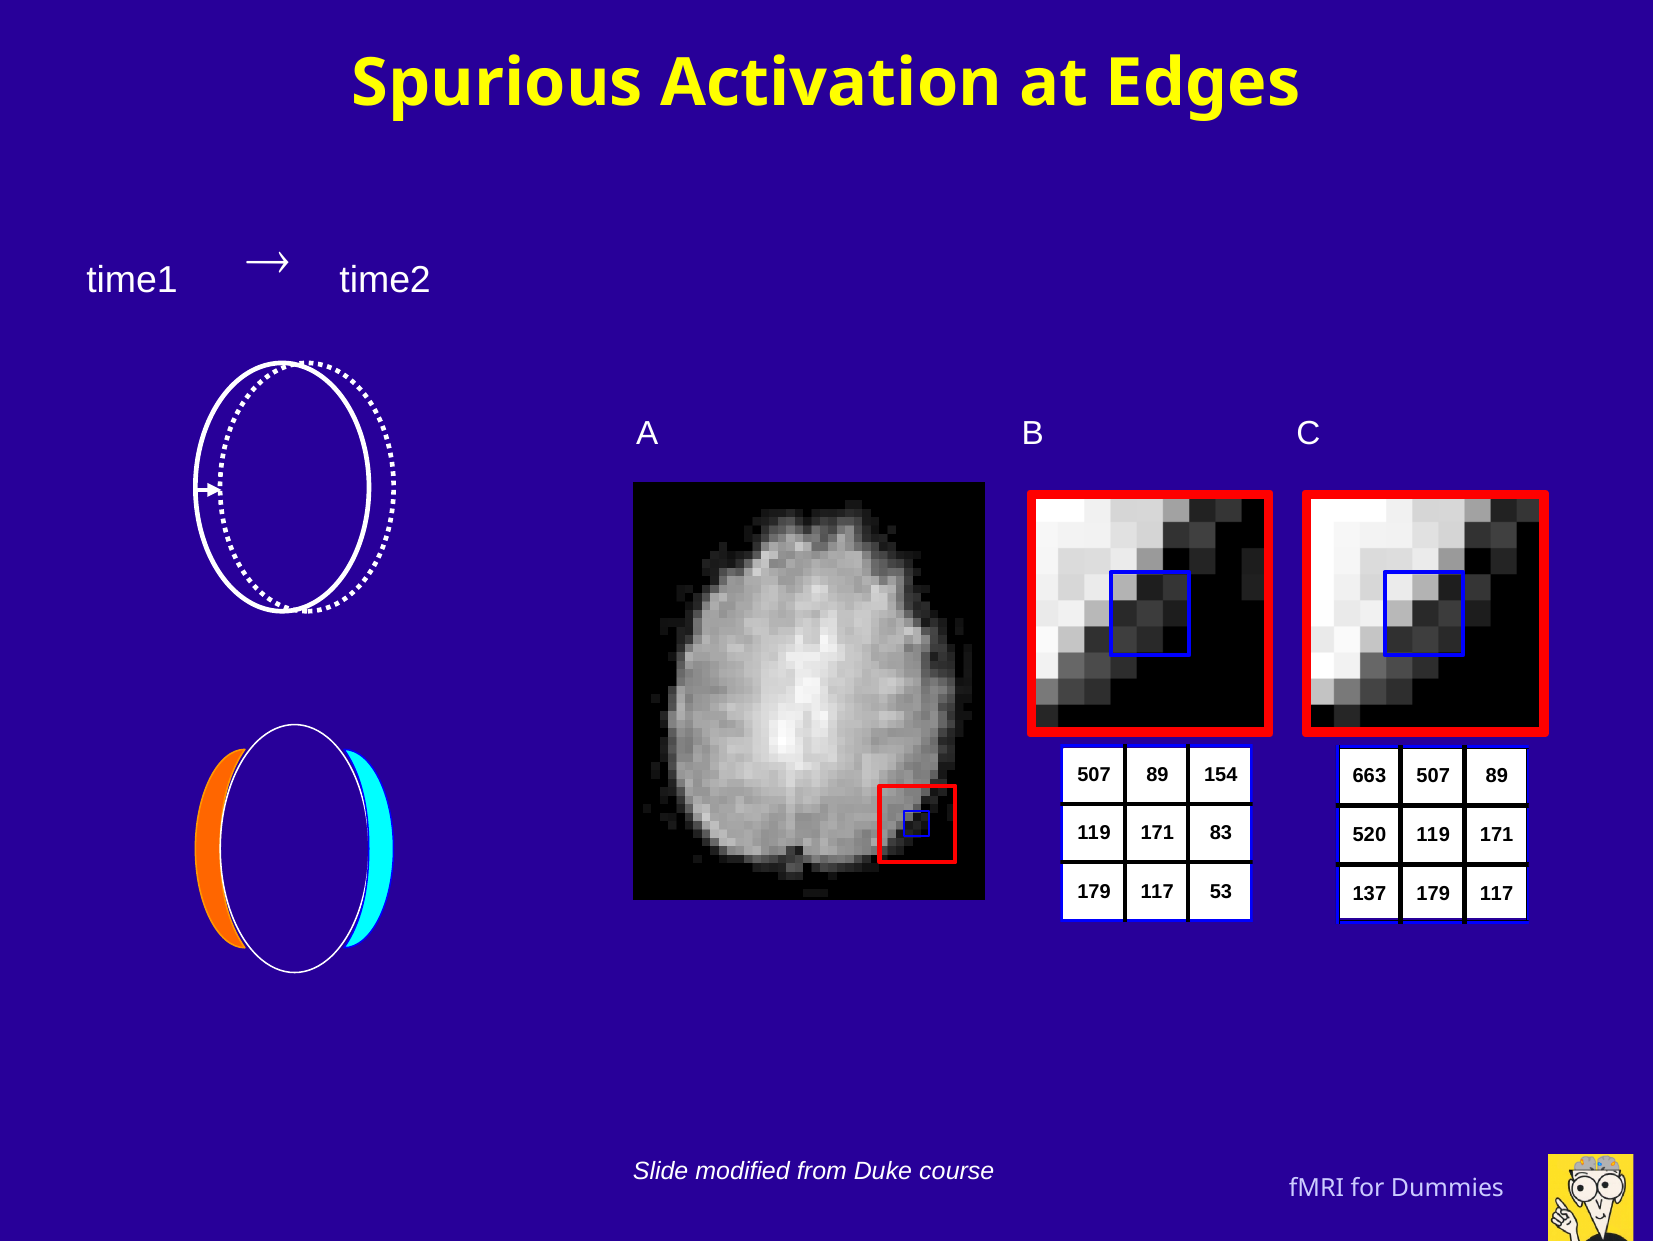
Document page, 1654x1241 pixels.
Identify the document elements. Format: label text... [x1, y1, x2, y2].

chart [1548, 1154, 1634, 1241]
text_box [343, 749, 394, 948]
text_box Slide modified from Duke course [618, 1154, 1049, 1204]
text_box time1 [71, 258, 206, 325]
picture [1036, 499, 1264, 727]
picture [1311, 499, 1539, 727]
text_box A [591, 413, 703, 486]
picture [1060, 744, 1253, 923]
text_box fMRI for Dummies [1274, 1167, 1530, 1217]
text_box [195, 749, 245, 948]
text_box  [232, 233, 320, 317]
picture [633, 482, 985, 900]
title Spurious Activation at Edges [123, 26, 1529, 134]
text_box C [1253, 413, 1364, 486]
text_box B [977, 413, 1088, 486]
text_box time2 [324, 258, 459, 325]
picture [1335, 745, 1529, 924]
